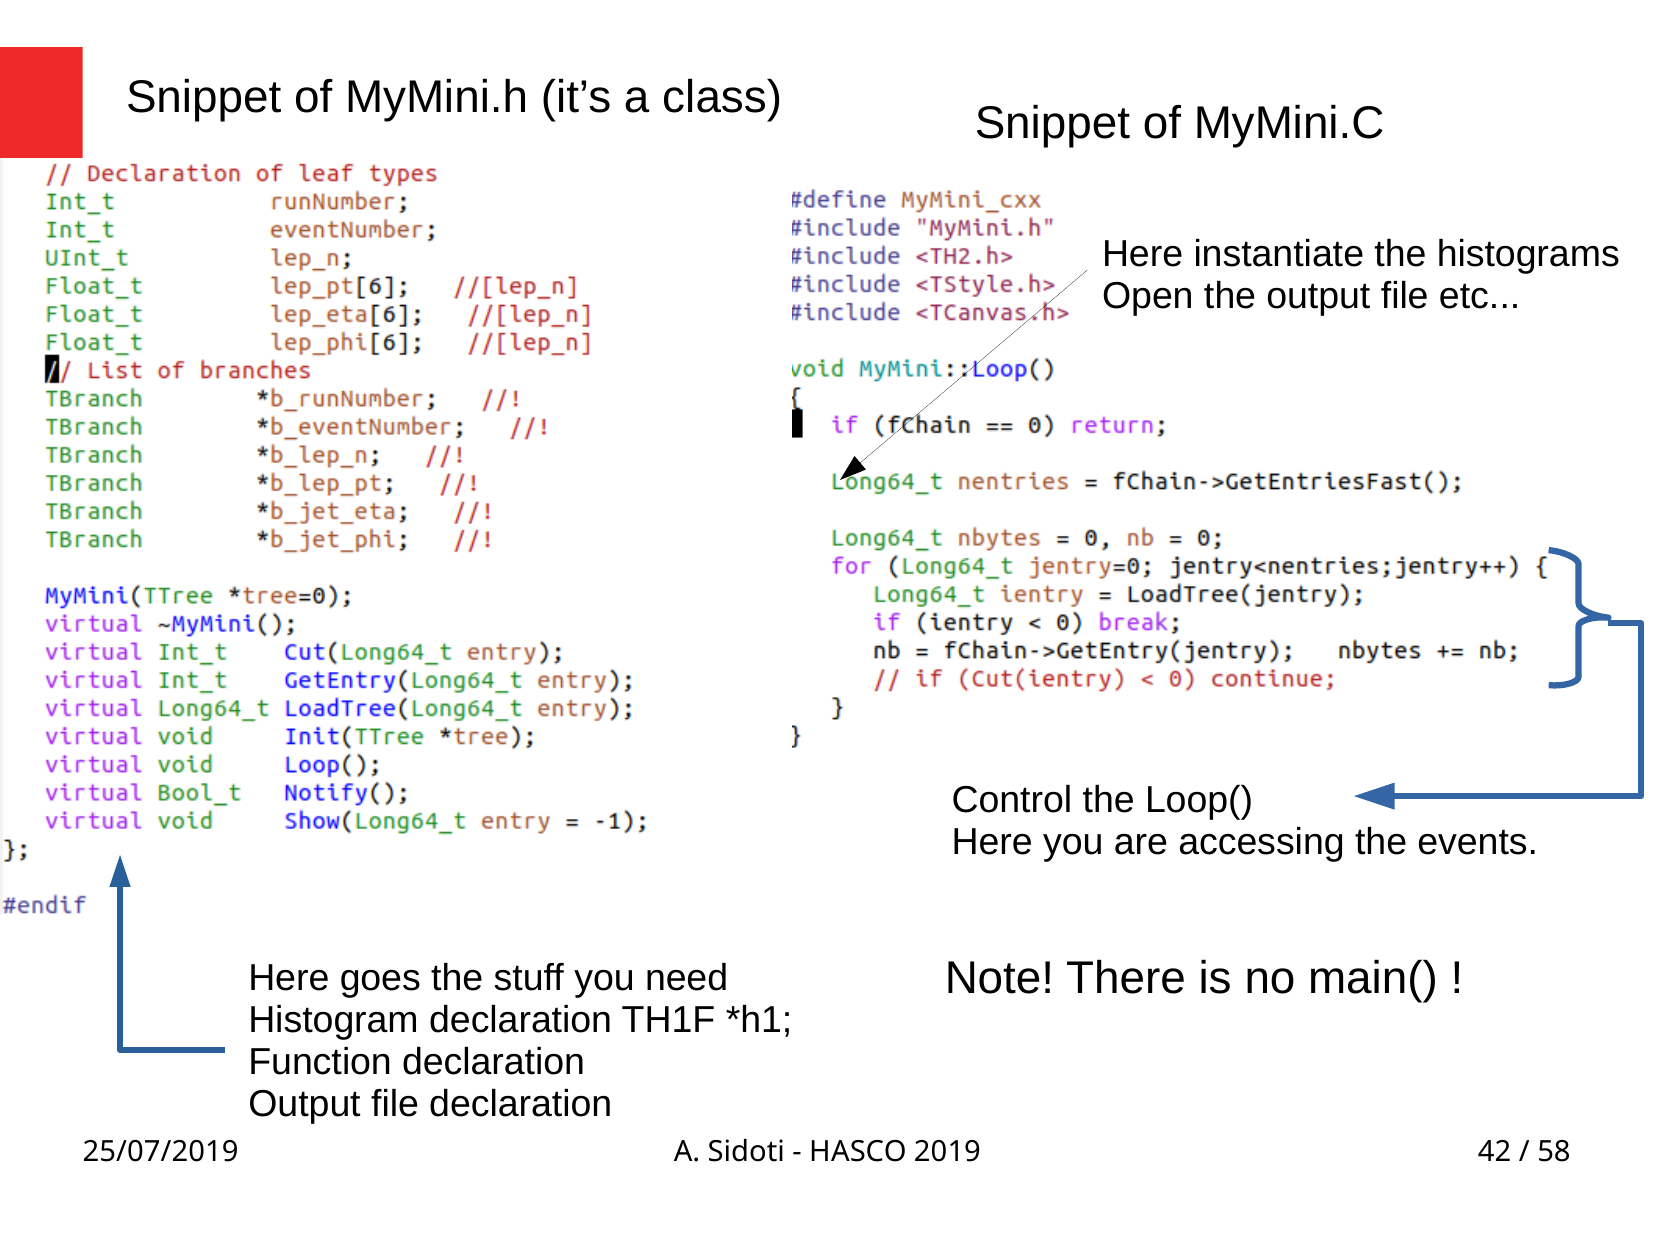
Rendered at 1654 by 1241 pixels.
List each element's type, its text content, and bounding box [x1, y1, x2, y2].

text_box Snippet of MyMini.C [960, 90, 1400, 157]
text_box Snippet of MyMini.h (it’s a class) [111, 63, 798, 130]
picture [792, 189, 1576, 776]
text_box Here instantiate the histograms Open the output file etc... [1087, 225, 1636, 324]
text_box Here goes the stuff you need Histogram declaration TH1F *h1; Function declaration Output file declaration [233, 948, 808, 1132]
text_box Note! There is no main() ! [930, 945, 1479, 1012]
text_box Control the Loop() Here you are accessing the events. [936, 776, 1554, 913]
picture [0, 158, 722, 916]
